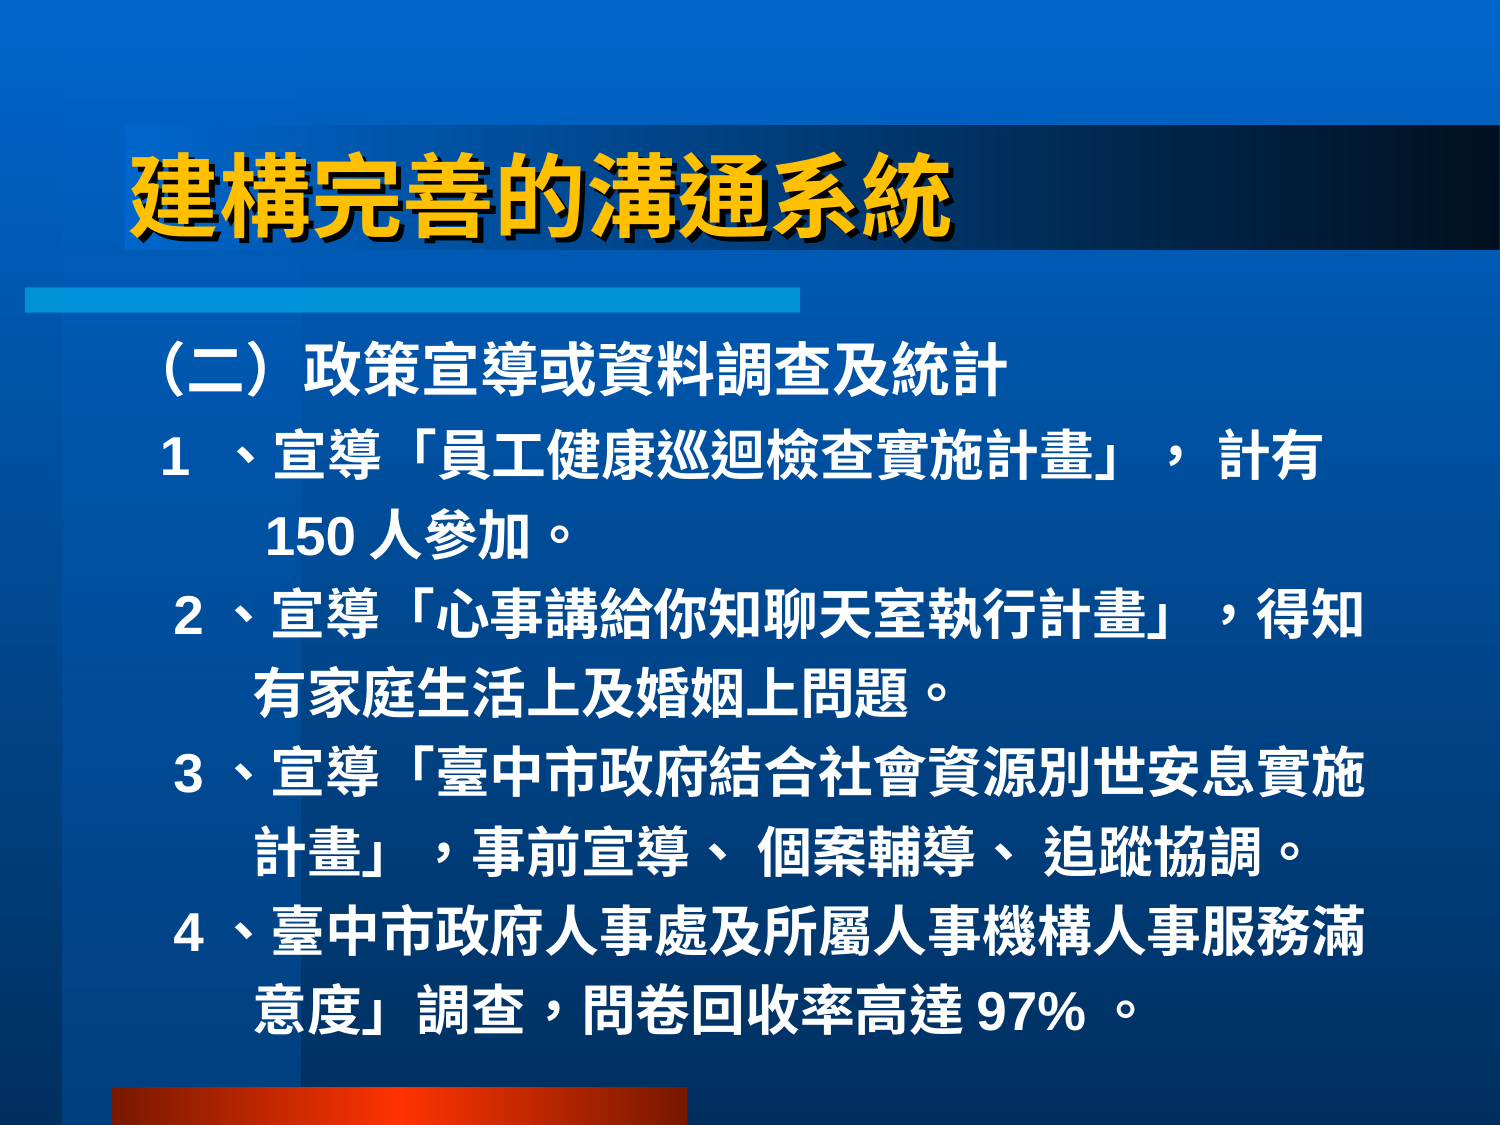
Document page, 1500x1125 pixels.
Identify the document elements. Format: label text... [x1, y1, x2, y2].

title 建構完善的溝通系統 [112, 99, 1388, 288]
list （二）政策宣導或資料調查及統計 1 、宣導「員工健康巡迴檢查實施計畫」， 計有 150人參加。 2、宣導「心事講給你知聊天室執行計畫」，得知 有家庭生活上及婚姻上問題。 3、宣導「臺中市政府結合社會資源別世安息實施 計畫」，事前宣導、 個案輔導、 追蹤協調。 4、臺中市政府人事處及所屬人事機構人事服務滿 意度」調查，問卷回收率高達97%。 [112, 324, 1459, 1059]
